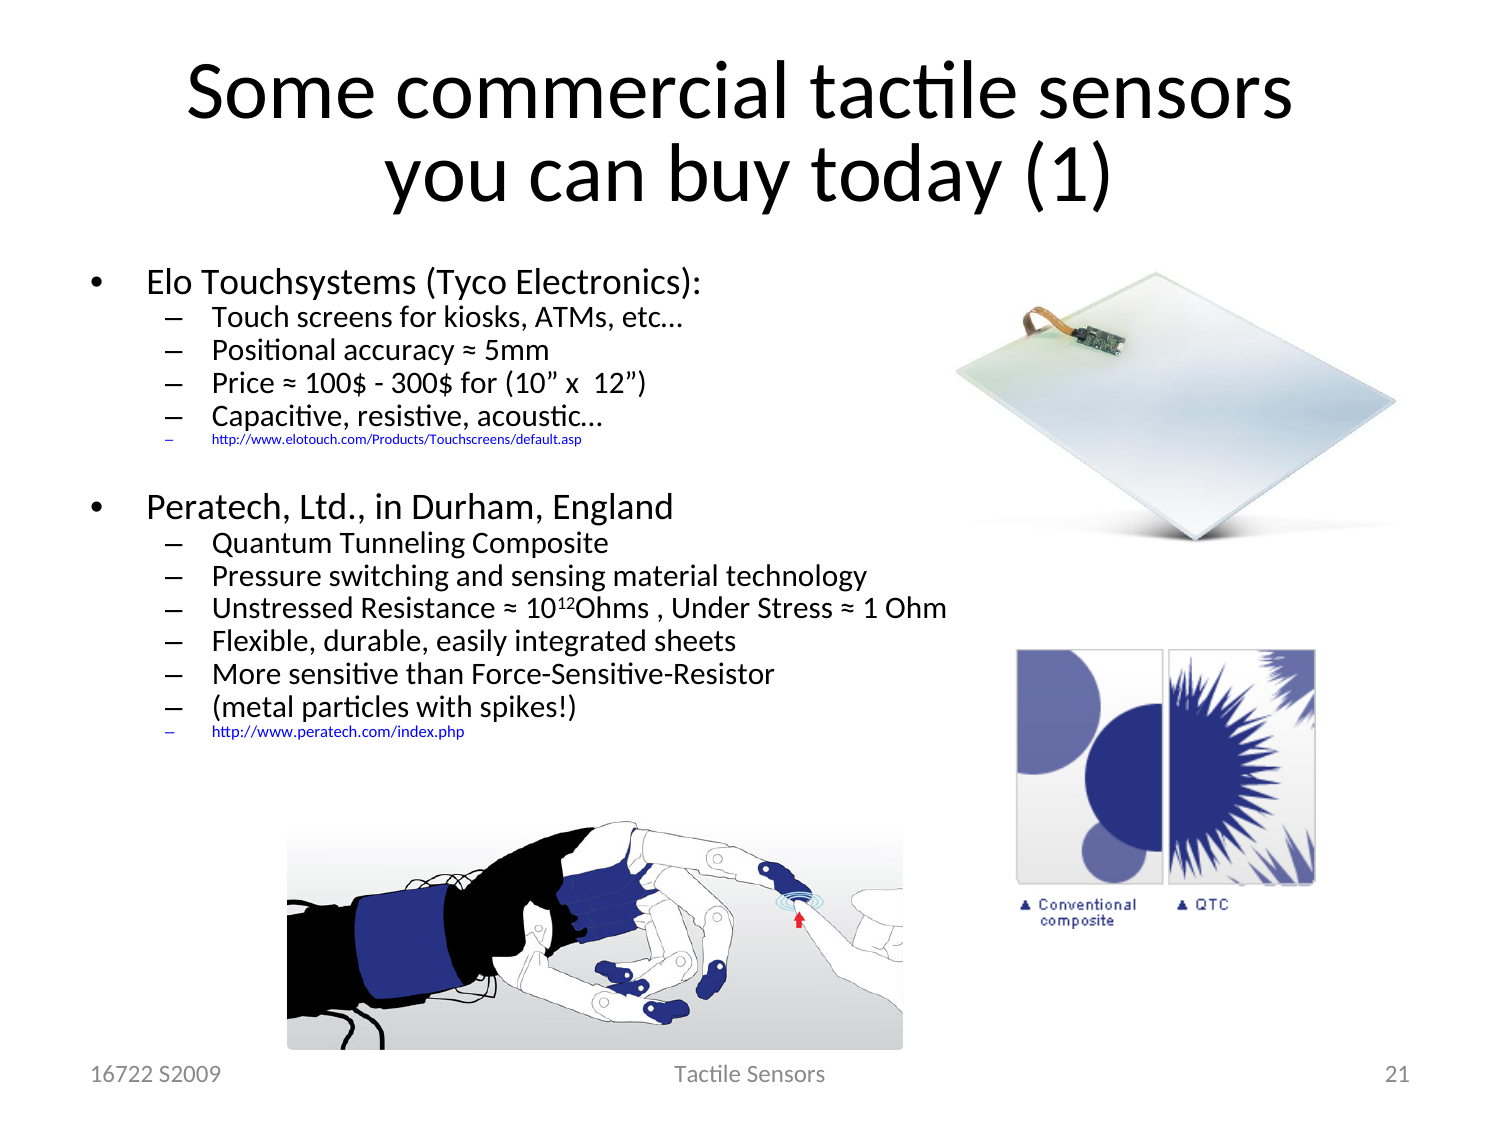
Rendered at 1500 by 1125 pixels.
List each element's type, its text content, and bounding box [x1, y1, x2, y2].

text_box 16722 S2009 [74, 1042, 426, 1103]
text_box <number> [1074, 1042, 1426, 1103]
picture [950, 249, 1401, 550]
list Elo Touchsystems (Tyco Electronics): Touch screens for kiosks, ATMs, etc… Positional accuracy ≈ 5mm Price ≈ 100$ - 300$ for (10” x 12”) Capacitive, resistive, acoustic… http://www.elotouch.com/Products/Touchscreens/default.asp Peratech, Ltd., in Durham, England Quantum Tunneling Composite Pressure switching and sensing material technology Unstressed Resistance ≈ 1012Ohms , Under Stress ≈ 1 Ohm Flexible, durable, easily integrated sheets More sensitive than Force-Sensitive-Resistor (metal particles with spikes!) http://www.peratech.com/index.php [75, 262, 1426, 1008]
picture [287, 812, 903, 1051]
picture [999, 649, 1316, 929]
title Some commercial tactile sensors you can buy today (1) [75, 31, 1426, 247]
text_box Tactile Sensors [512, 1042, 988, 1103]
